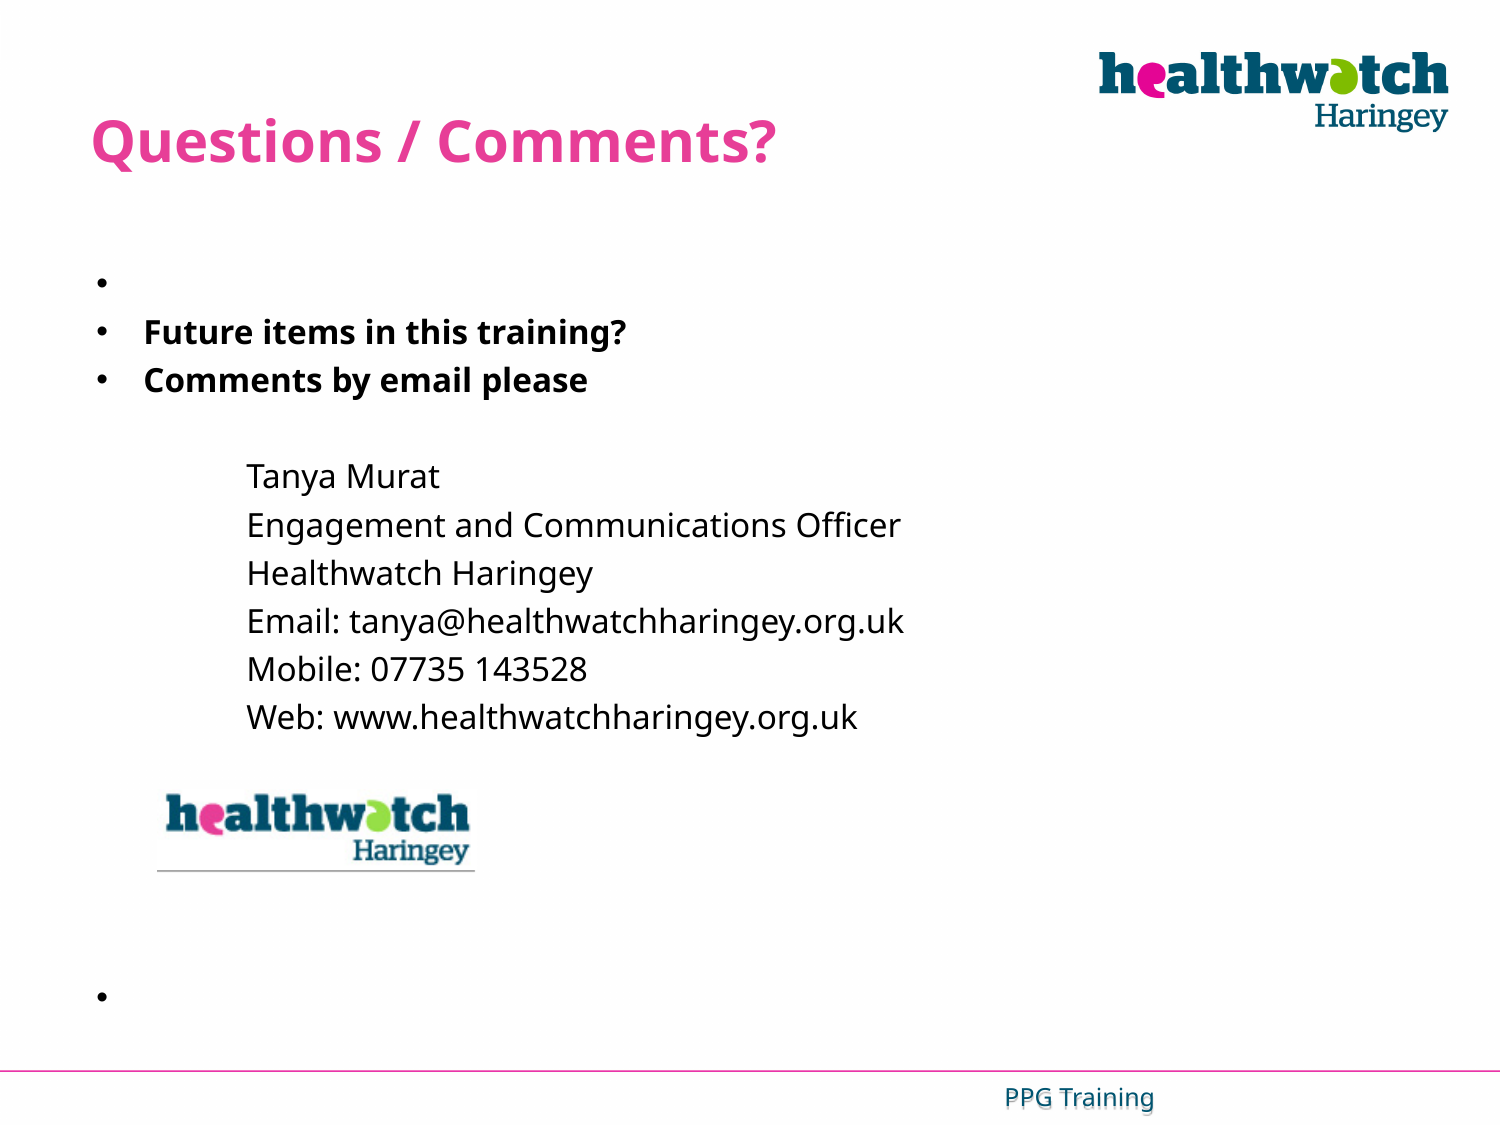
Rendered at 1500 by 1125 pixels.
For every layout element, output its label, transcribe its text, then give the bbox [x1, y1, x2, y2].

title Questions / Comments? [75, 96, 855, 312]
list Future items in this training? Comments by email please Tanya Murat Engagement and Communications Officer Healthwatch Haringey Email: tanya@healthwatchharingey.org.uk Mobile: 07735 143528 Web: www.healthwatchharingey.org.uk [81, 255, 1362, 1070]
picture [157, 789, 477, 870]
